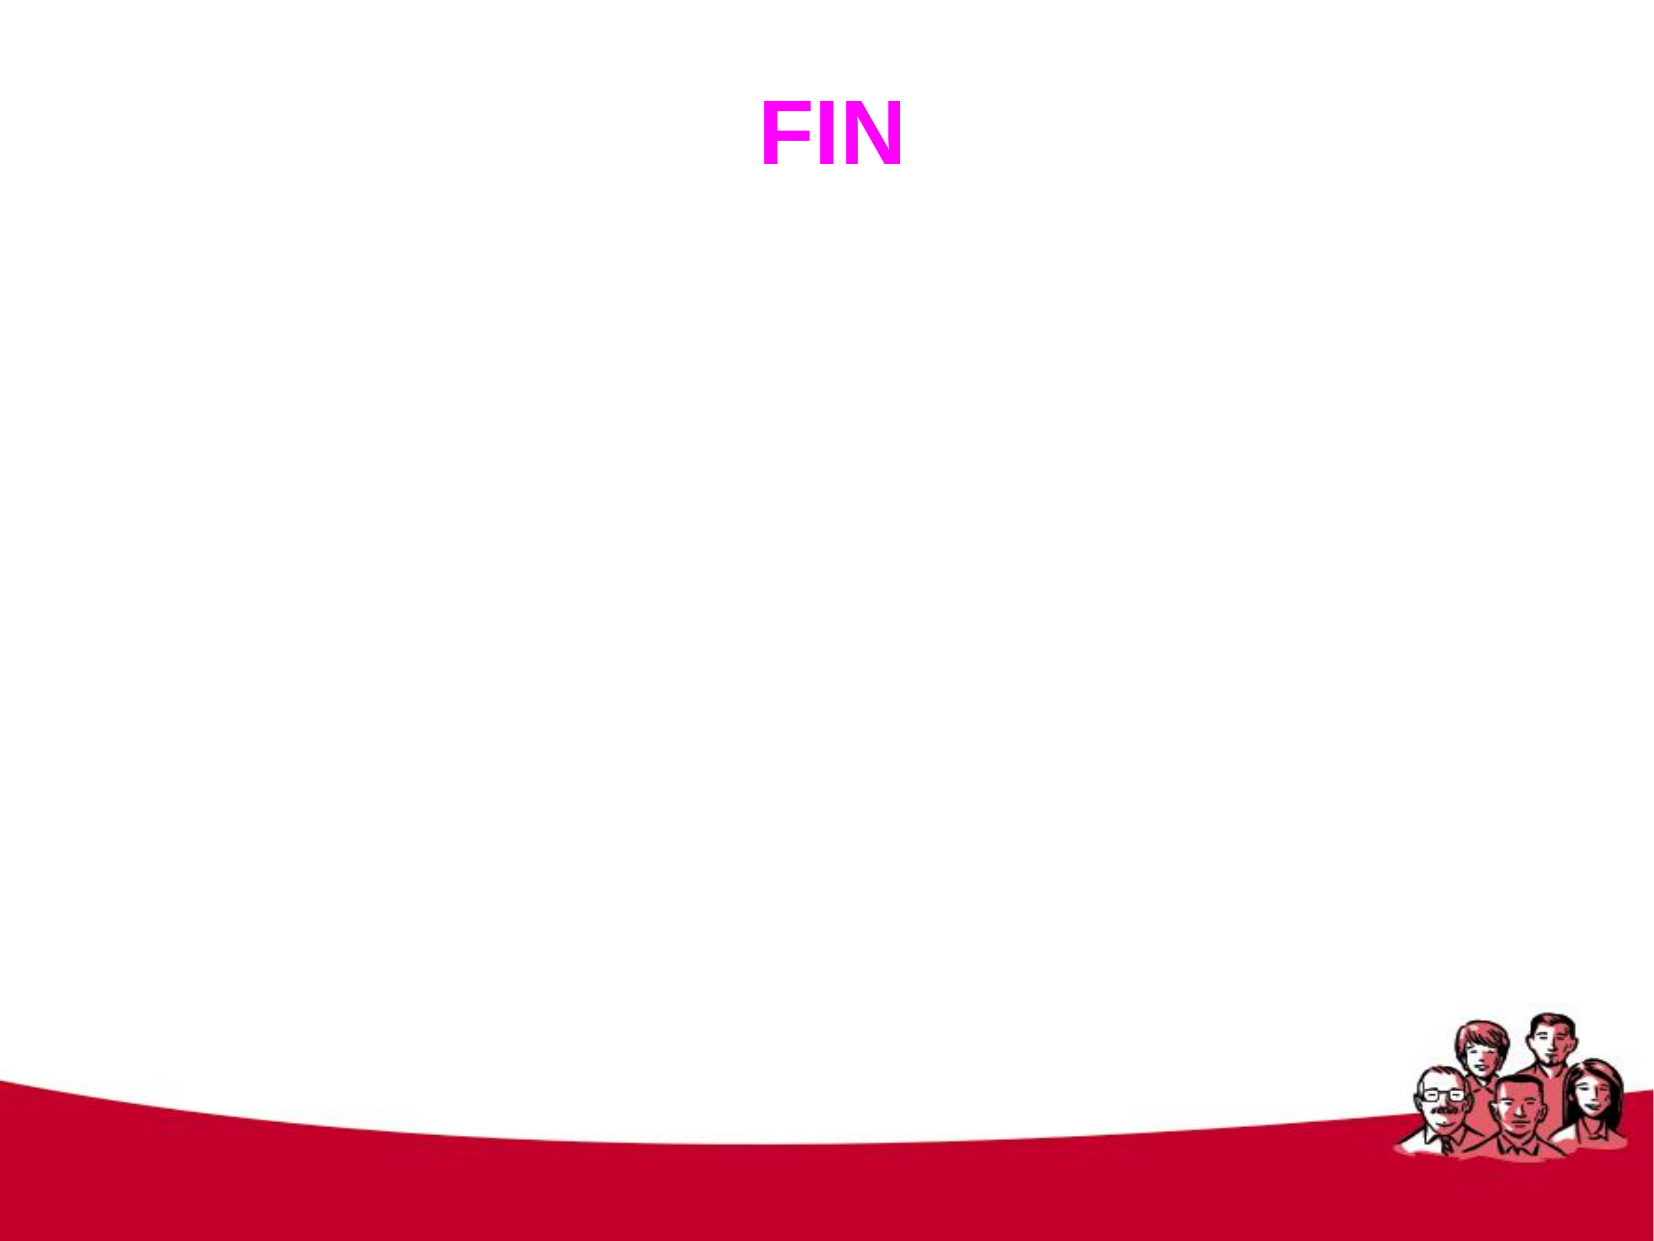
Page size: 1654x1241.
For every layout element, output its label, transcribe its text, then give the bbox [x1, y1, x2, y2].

picture [0, 1003, 1654, 1241]
title FIN [59, 59, 1607, 207]
